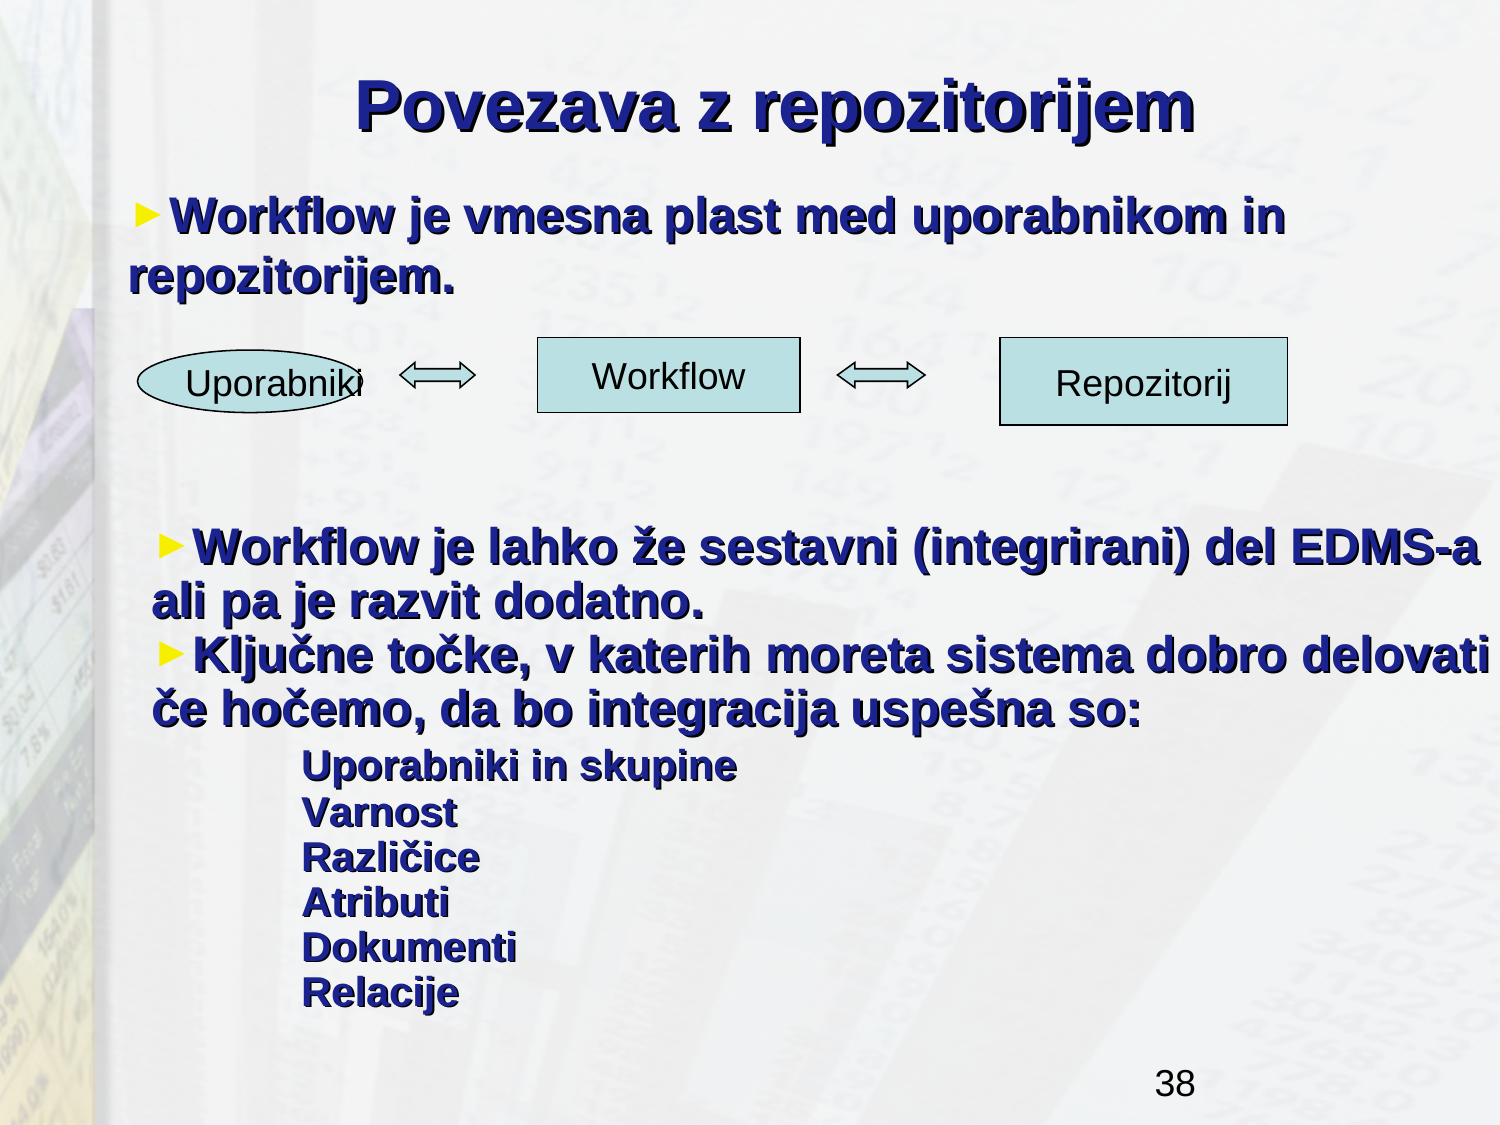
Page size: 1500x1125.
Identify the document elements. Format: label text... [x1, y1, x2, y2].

text_box Repozitorij [999, 337, 1288, 426]
title Povezava z repozitorijem [100, 7, 1451, 195]
text_box Workflow [537, 337, 801, 413]
text_box Uporabniki [137, 350, 363, 413]
text_box Workflow je lahko že sestavni (integrirani) del EDMS-a ali pa je razvit dodatno. Ključne točke, v katerih moreta sistema dobro delovati če hočemo, da bo integracija uspešna so: Uporabniki in skupine Varnost Različice Atributi Dokumenti Relacije [136, 512, 1500, 1113]
picture [0, 0, 1500, 1125]
text_box [837, 362, 925, 388]
list Workflow je vmesna plast med uporabnikom in repozitorijem. [112, 174, 1460, 491]
text_box [399, 362, 476, 388]
